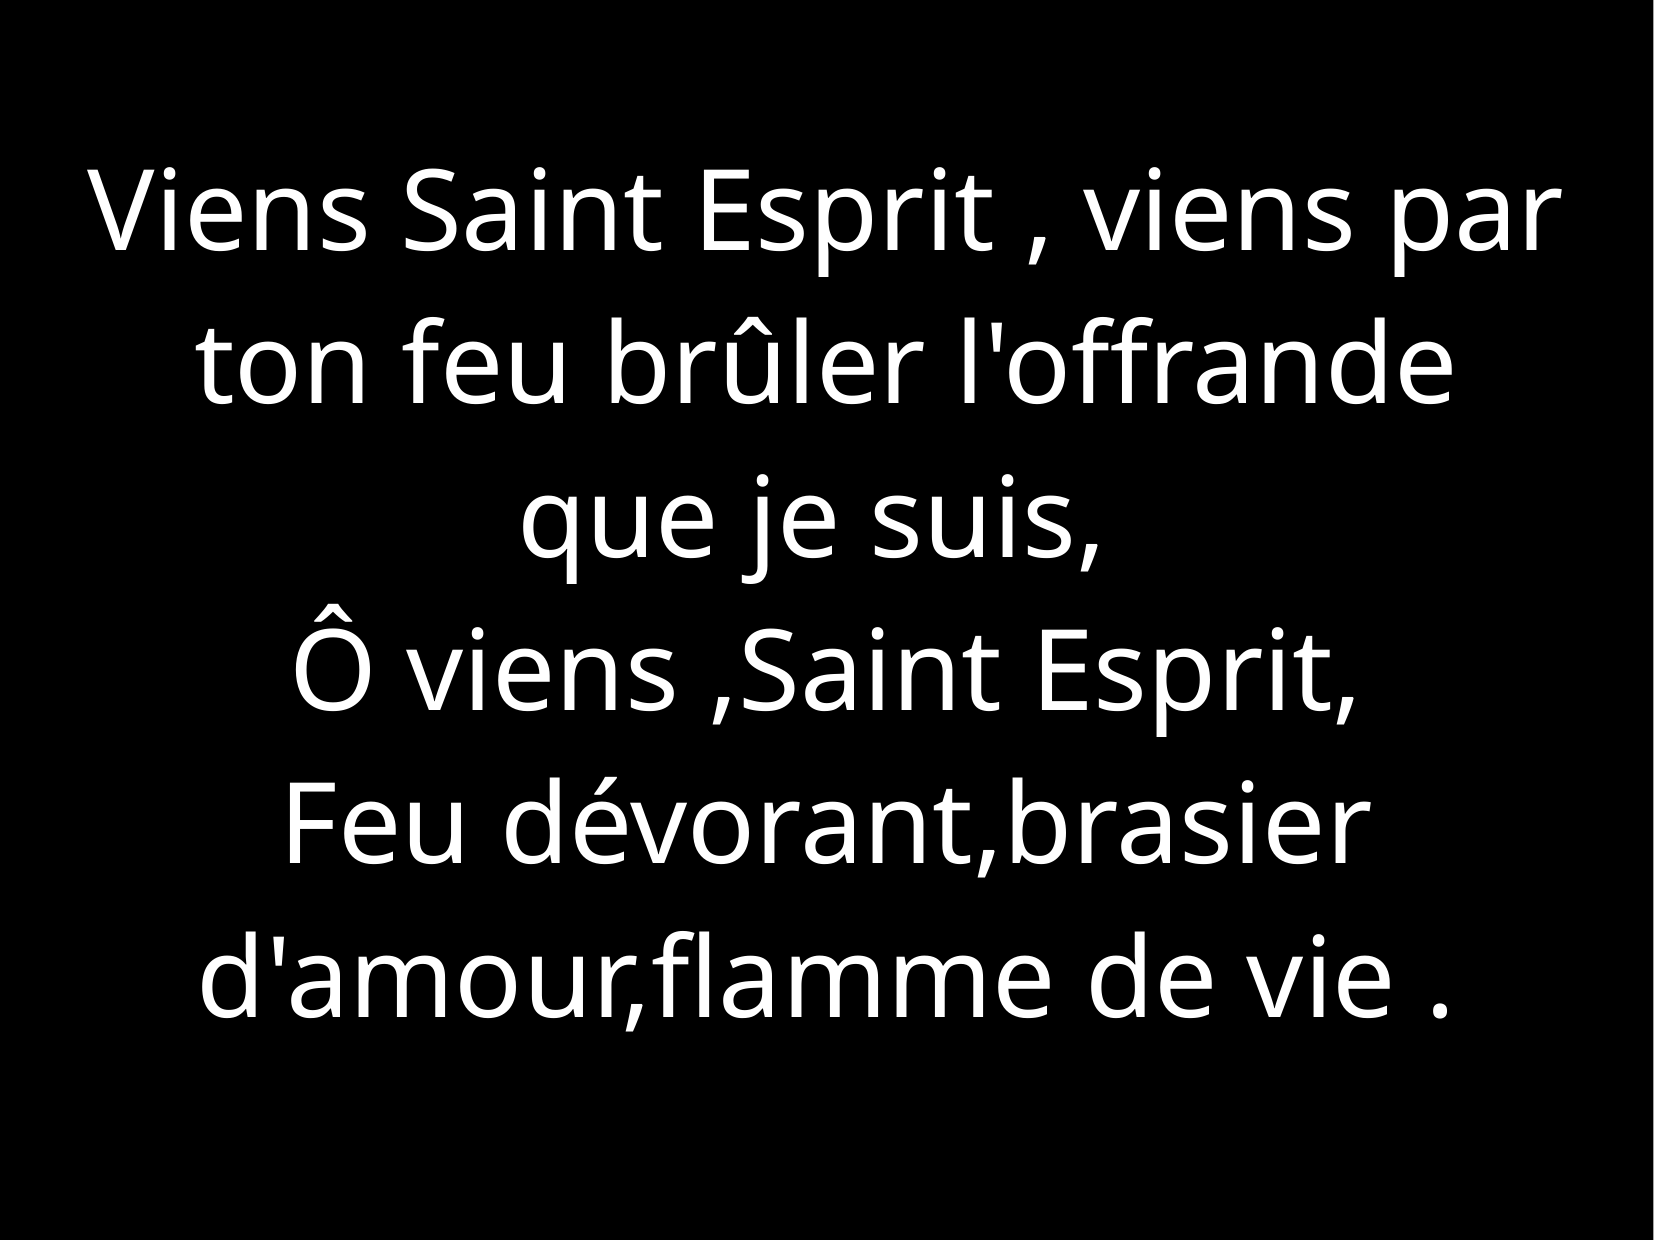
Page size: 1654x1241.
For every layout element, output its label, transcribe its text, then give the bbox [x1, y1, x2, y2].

subtitle Viens Saint Esprit , viens par ton feu brûler l'offrande que je suis, Ô viens ,Saint Esprit, Feu dévorant,brasier d'amour,flamme de vie . [82, 118, 1571, 1216]
